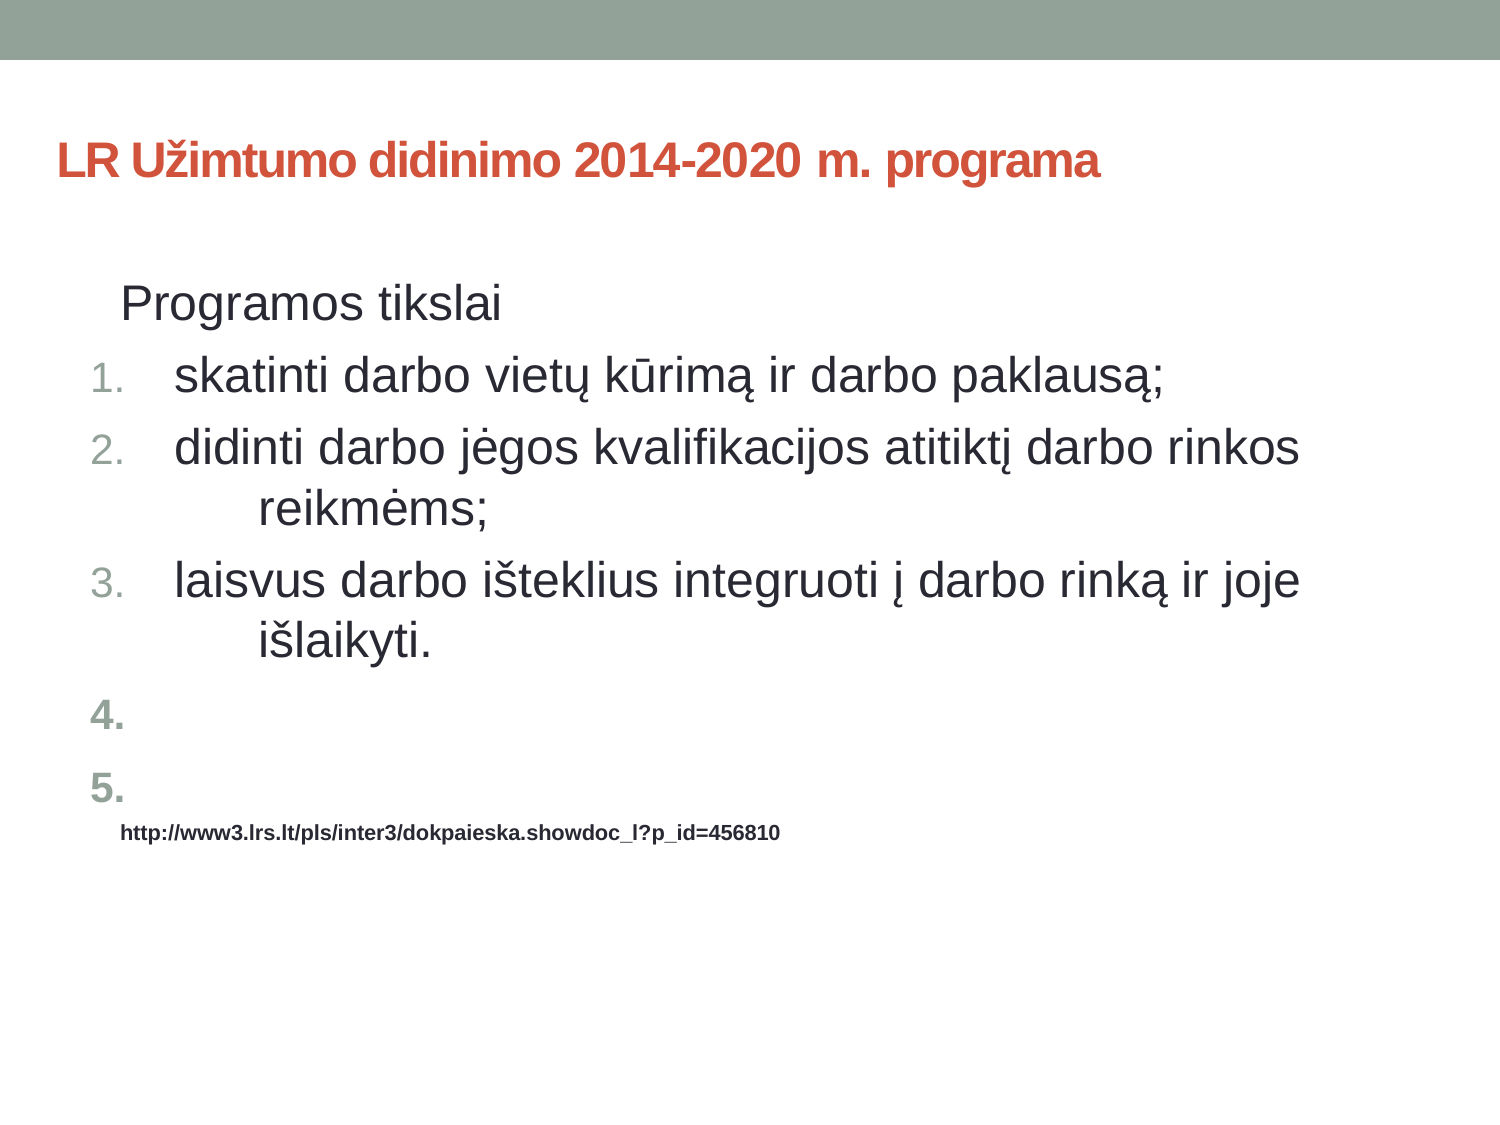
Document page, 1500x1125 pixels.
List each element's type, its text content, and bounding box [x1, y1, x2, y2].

title LR Užimtumo didinimo 2014-2020 m. programa [41, 95, 1442, 220]
list Programos tikslai skatinti darbo vietų kūrimą ir darbo paklausą; didinti darbo jėgos kvalifikacijos atitiktį darbo rinkos reikmėms; laisvus darbo išteklius integruoti į darbo rinką ir joje išlaikyti. http://www3.lrs.lt/pls/inter3/dokpaieska.showdoc_l?p_id=456810 [75, 262, 1426, 1063]
